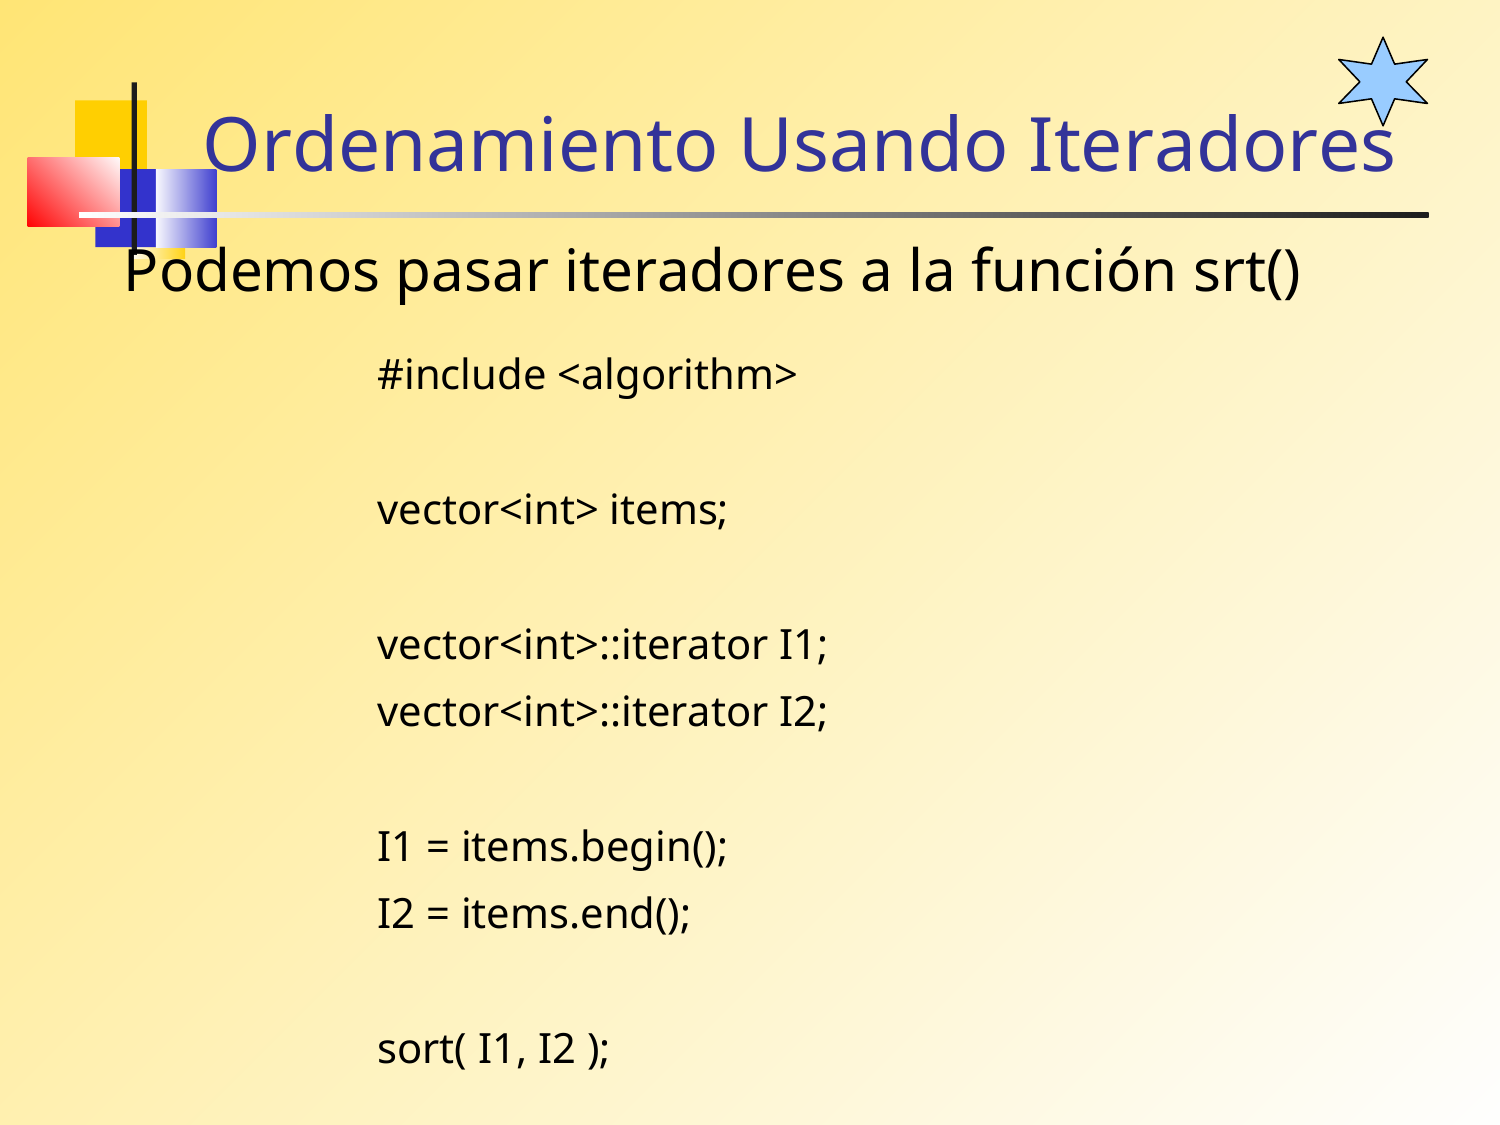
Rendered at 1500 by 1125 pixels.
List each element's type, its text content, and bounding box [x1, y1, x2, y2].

text_box [1338, 37, 1428, 126]
text_box Podemos pasar iteradores a la función srt()‏ [99, 224, 1426, 311]
list #include <algorithm> vector<int> items; vector<int>::iterator I1; vector<int>::iterator I2; I1 = items.begin(); I2 = items.end(); sort( I1, I2 ); [362, 337, 1463, 1013]
title Ordenamiento Usando Iteradores [187, 37, 1466, 201]
